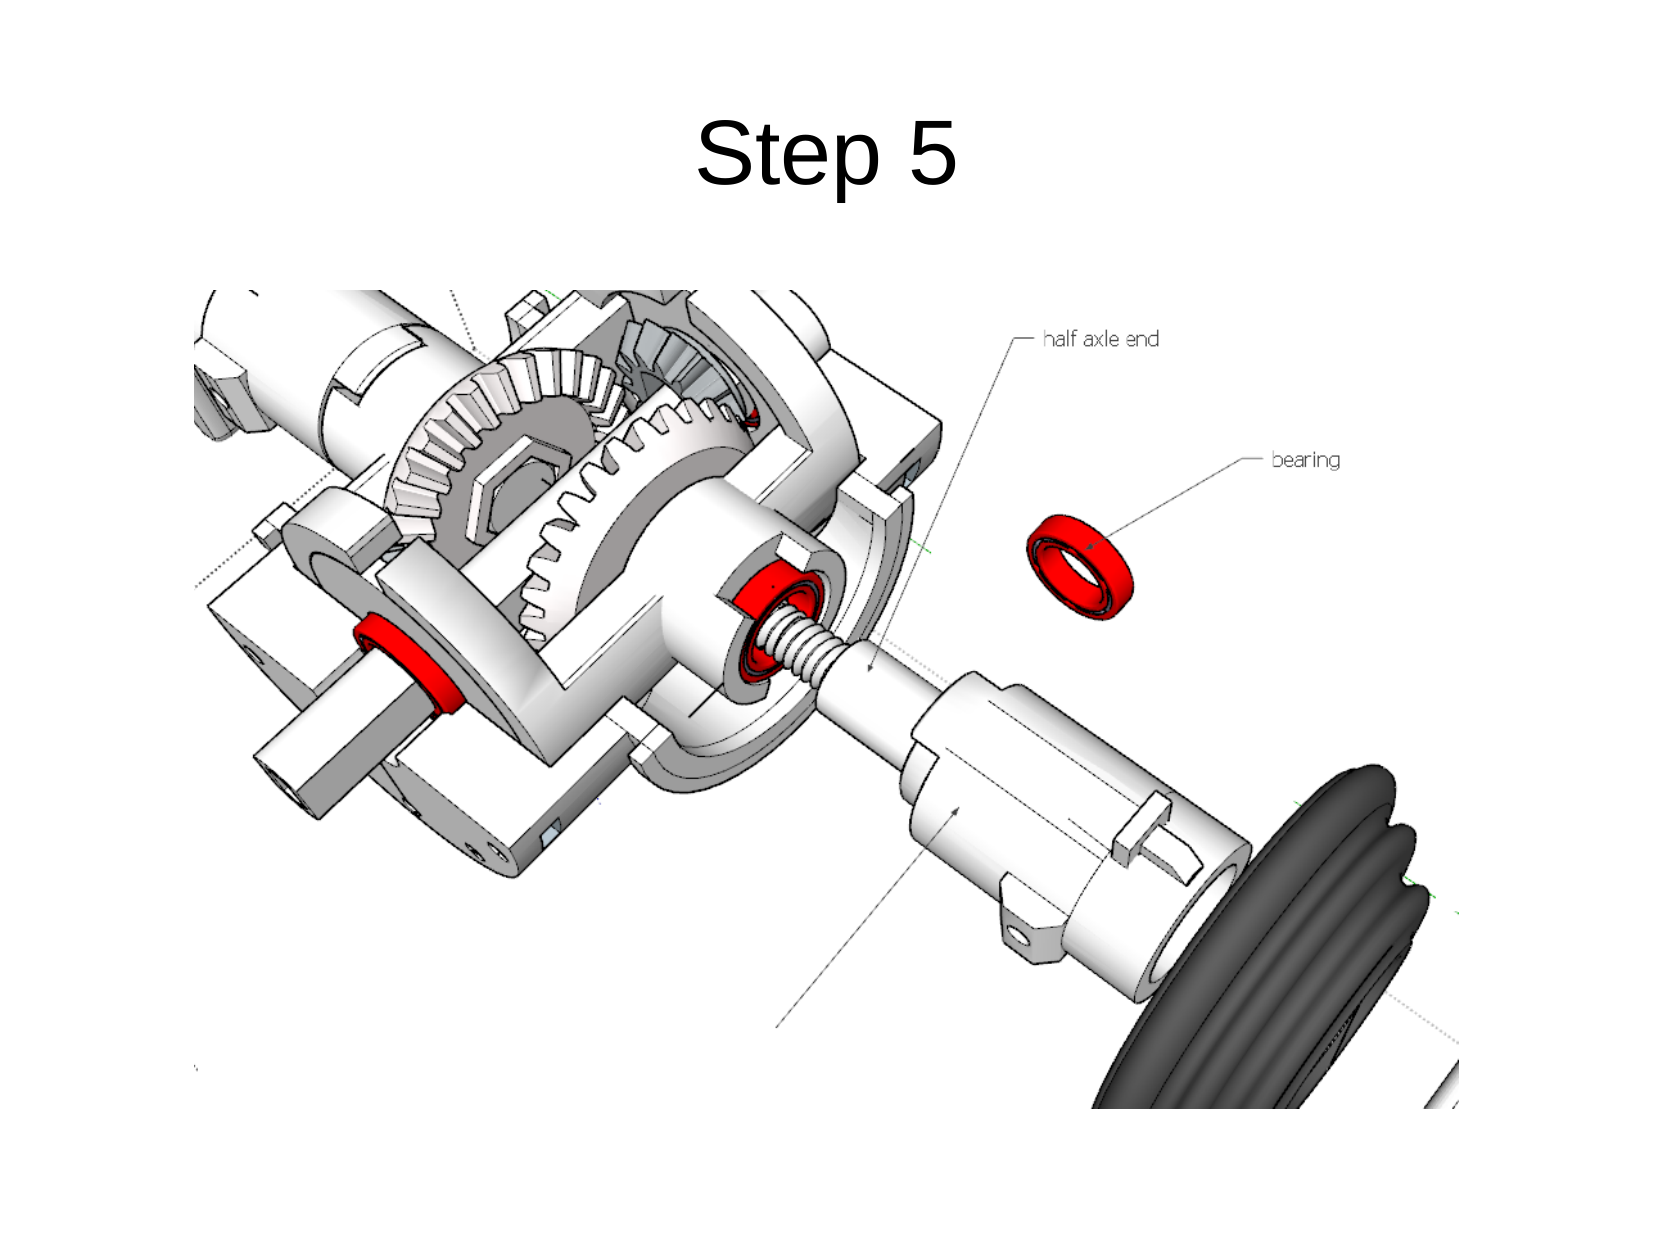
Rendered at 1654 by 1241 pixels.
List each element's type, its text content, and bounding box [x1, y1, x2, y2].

title Step 5 [82, 49, 1571, 257]
picture [194, 290, 1459, 1109]
